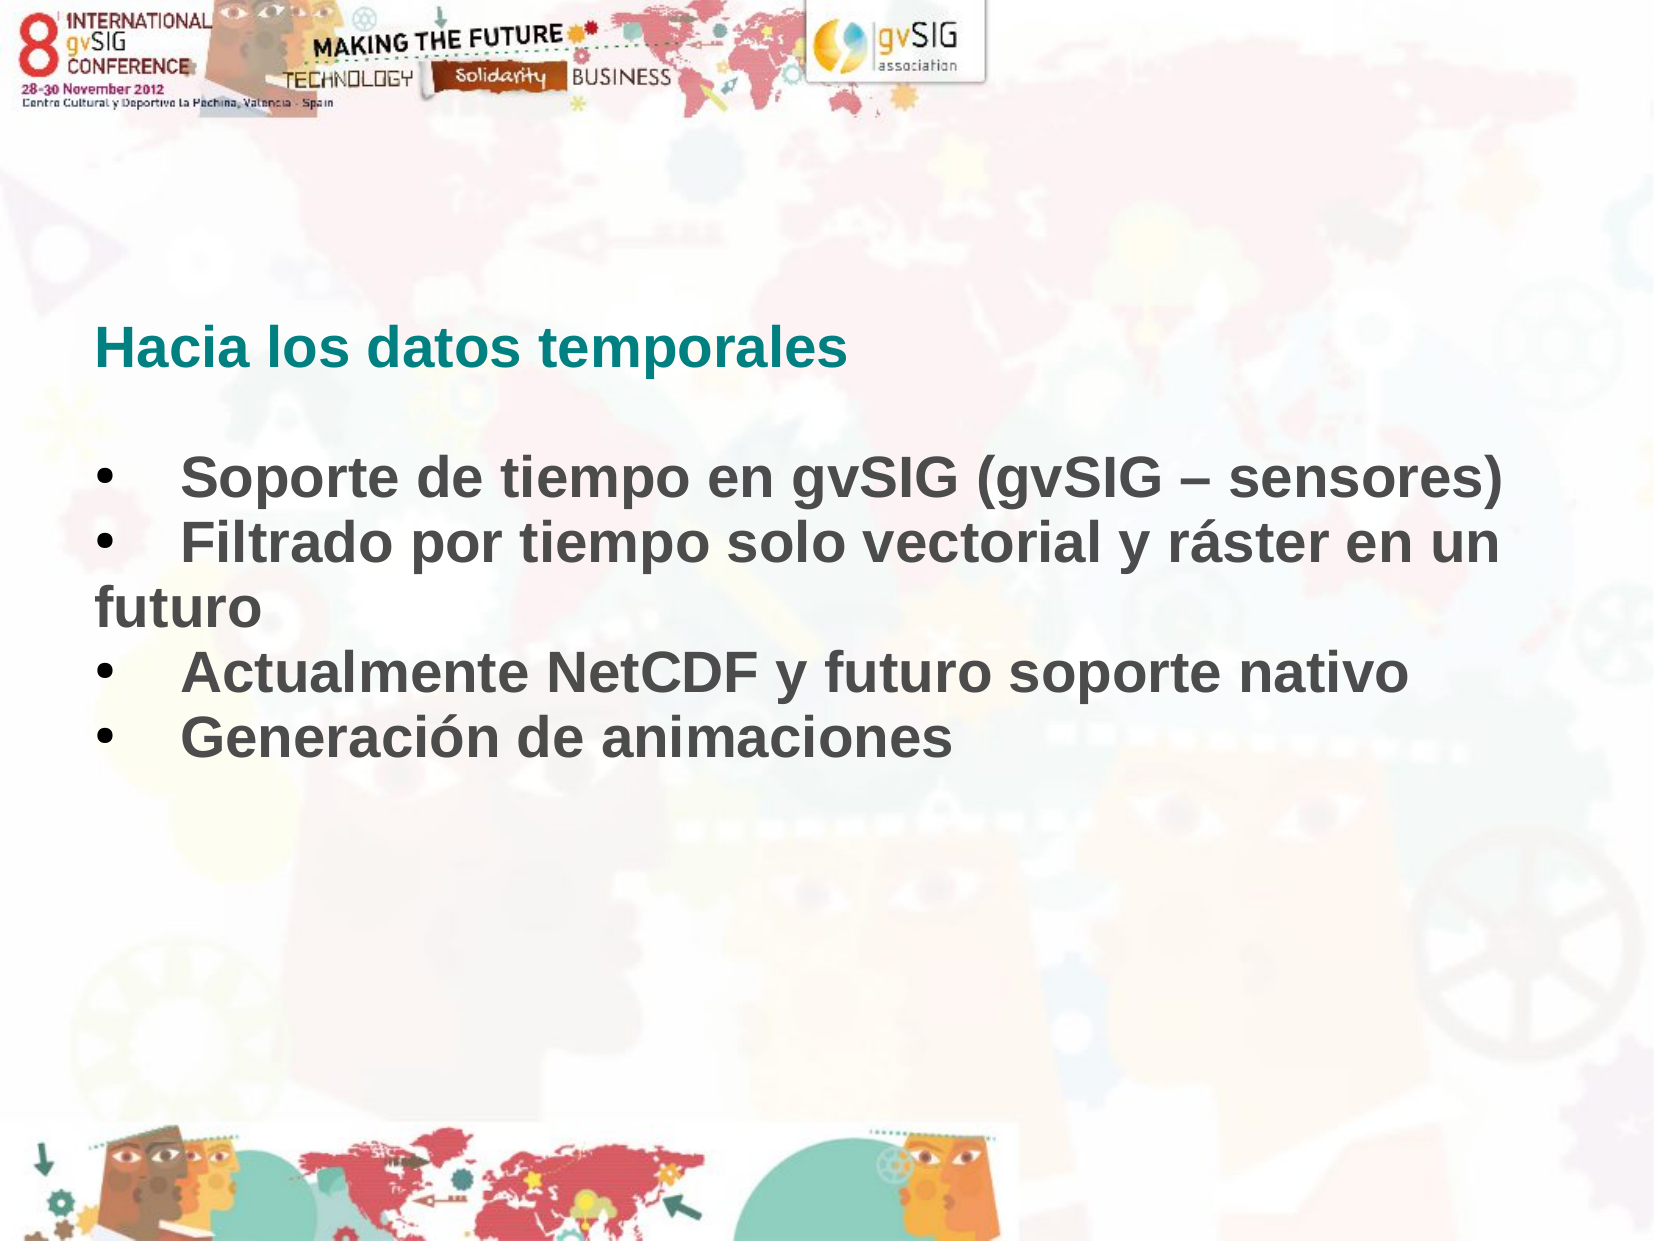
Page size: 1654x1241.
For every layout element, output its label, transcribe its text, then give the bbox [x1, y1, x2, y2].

picture [0, 0, 1654, 1241]
subtitle Hacia los datos temporales Soporte de tiempo en gvSIG (gvSIG – sensores) Filtrado por tiempo solo vectorial y ráster en un futuro Actualmente NetCDF y futuro soporte nativo Generación de animaciones [94, 295, 1550, 1083]
